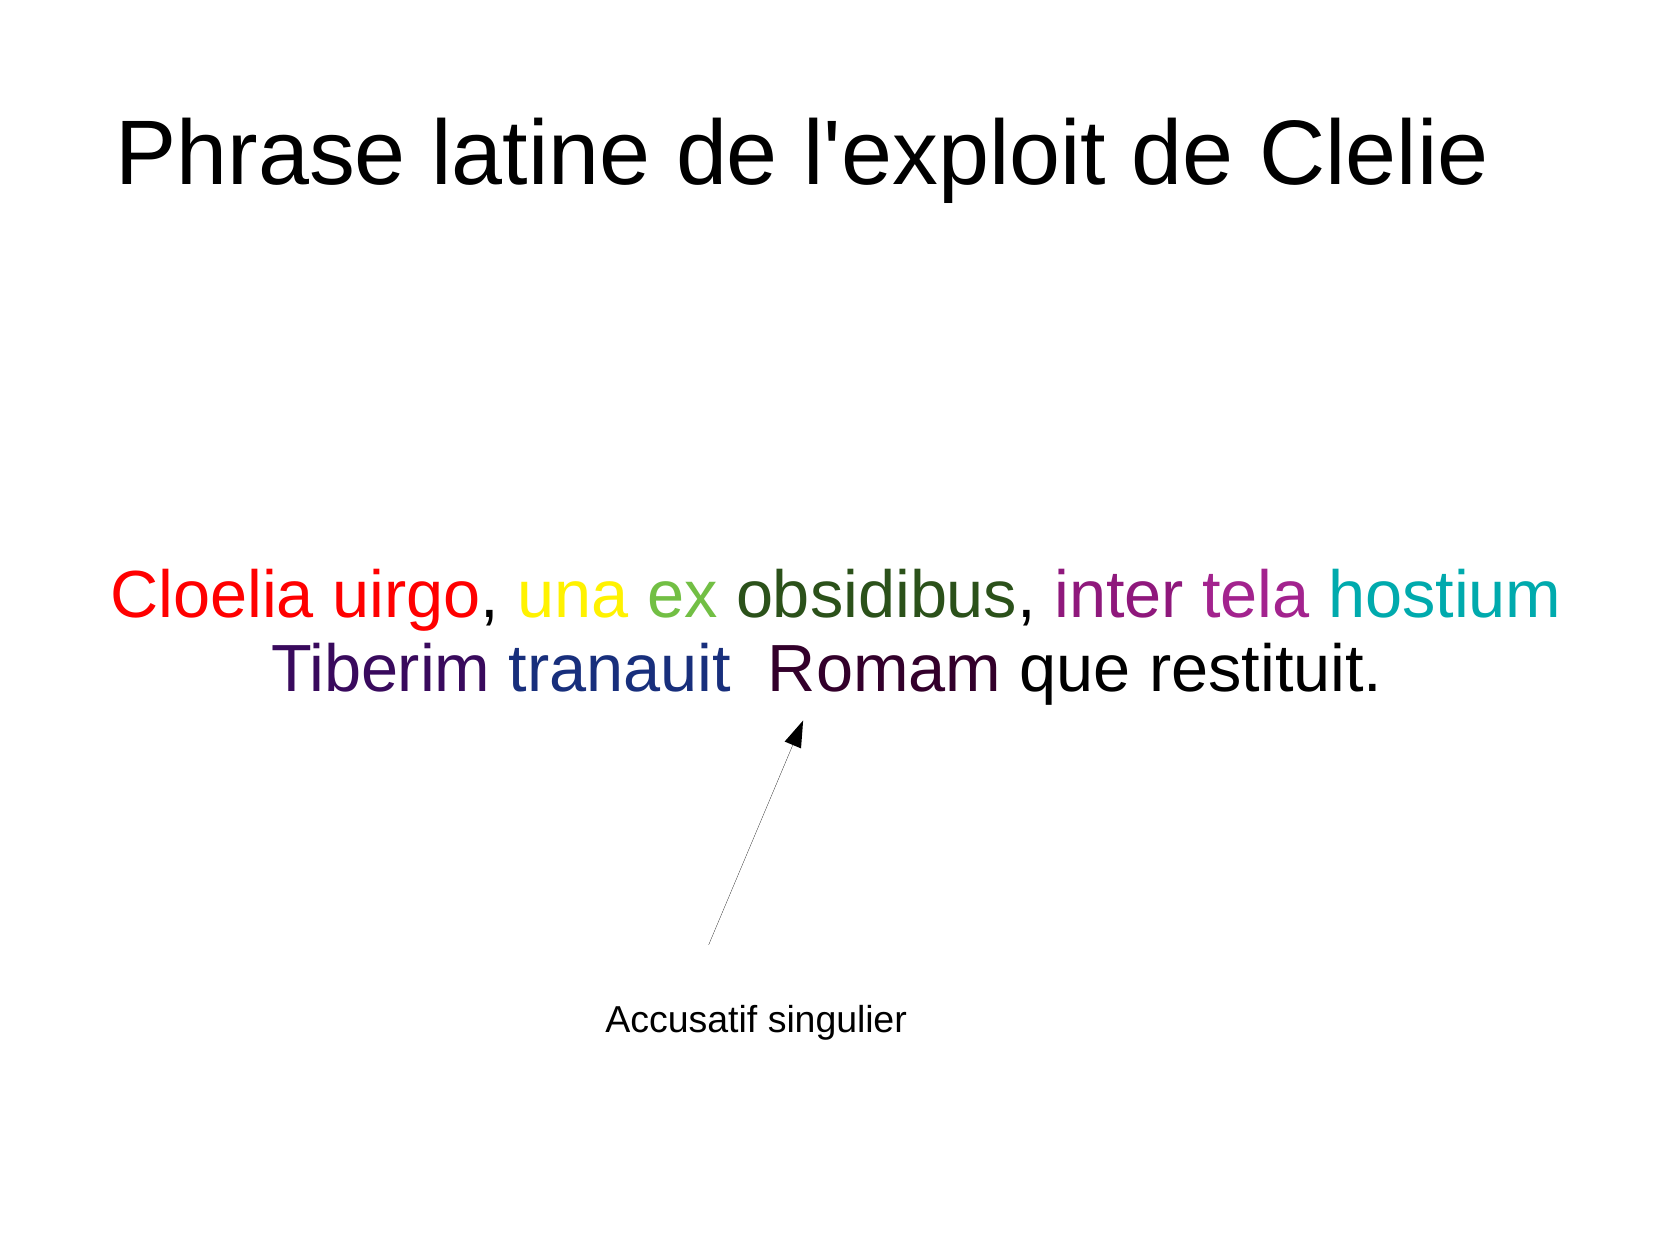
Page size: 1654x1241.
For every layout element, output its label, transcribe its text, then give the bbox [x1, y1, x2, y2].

title Phrase latine de l'exploit de Clelie [59, 49, 1548, 257]
text_box Accusatif singulier [590, 990, 922, 1048]
subtitle Cloelia uirgo, una ex obsidibus, inter tela hostium Tiberim tranauit Romam que restituit. [82, 271, 1571, 991]
